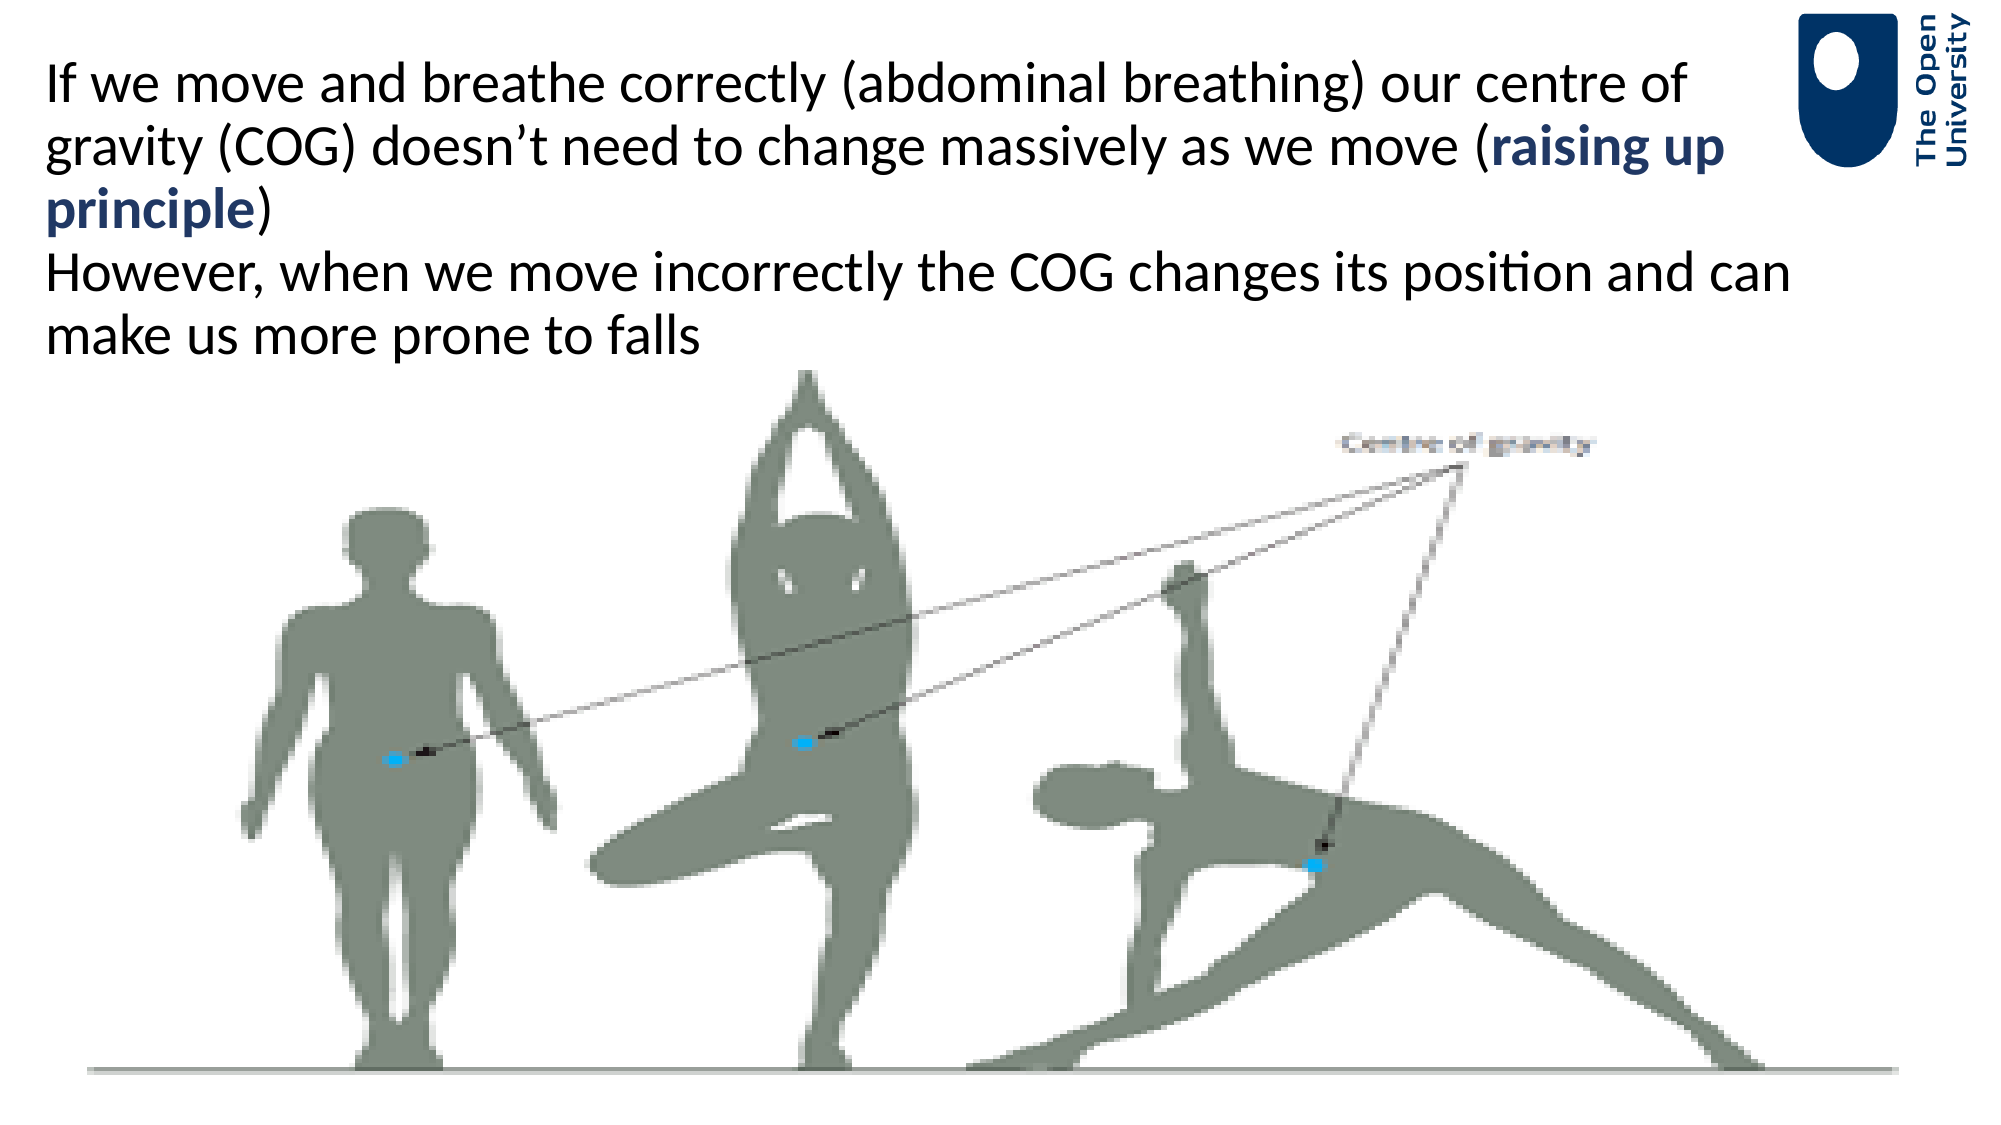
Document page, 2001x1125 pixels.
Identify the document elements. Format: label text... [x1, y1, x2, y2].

picture [1797, 10, 1971, 170]
title If we move and breathe correctly (abdominal breathing) our centre of gravity (COG) doesn’t need to change massively as we move (raising up principle) However, when we move incorrectly the COG changes its position and can make us more prone to falls [30, 44, 1839, 337]
picture [54, 370, 1953, 1109]
